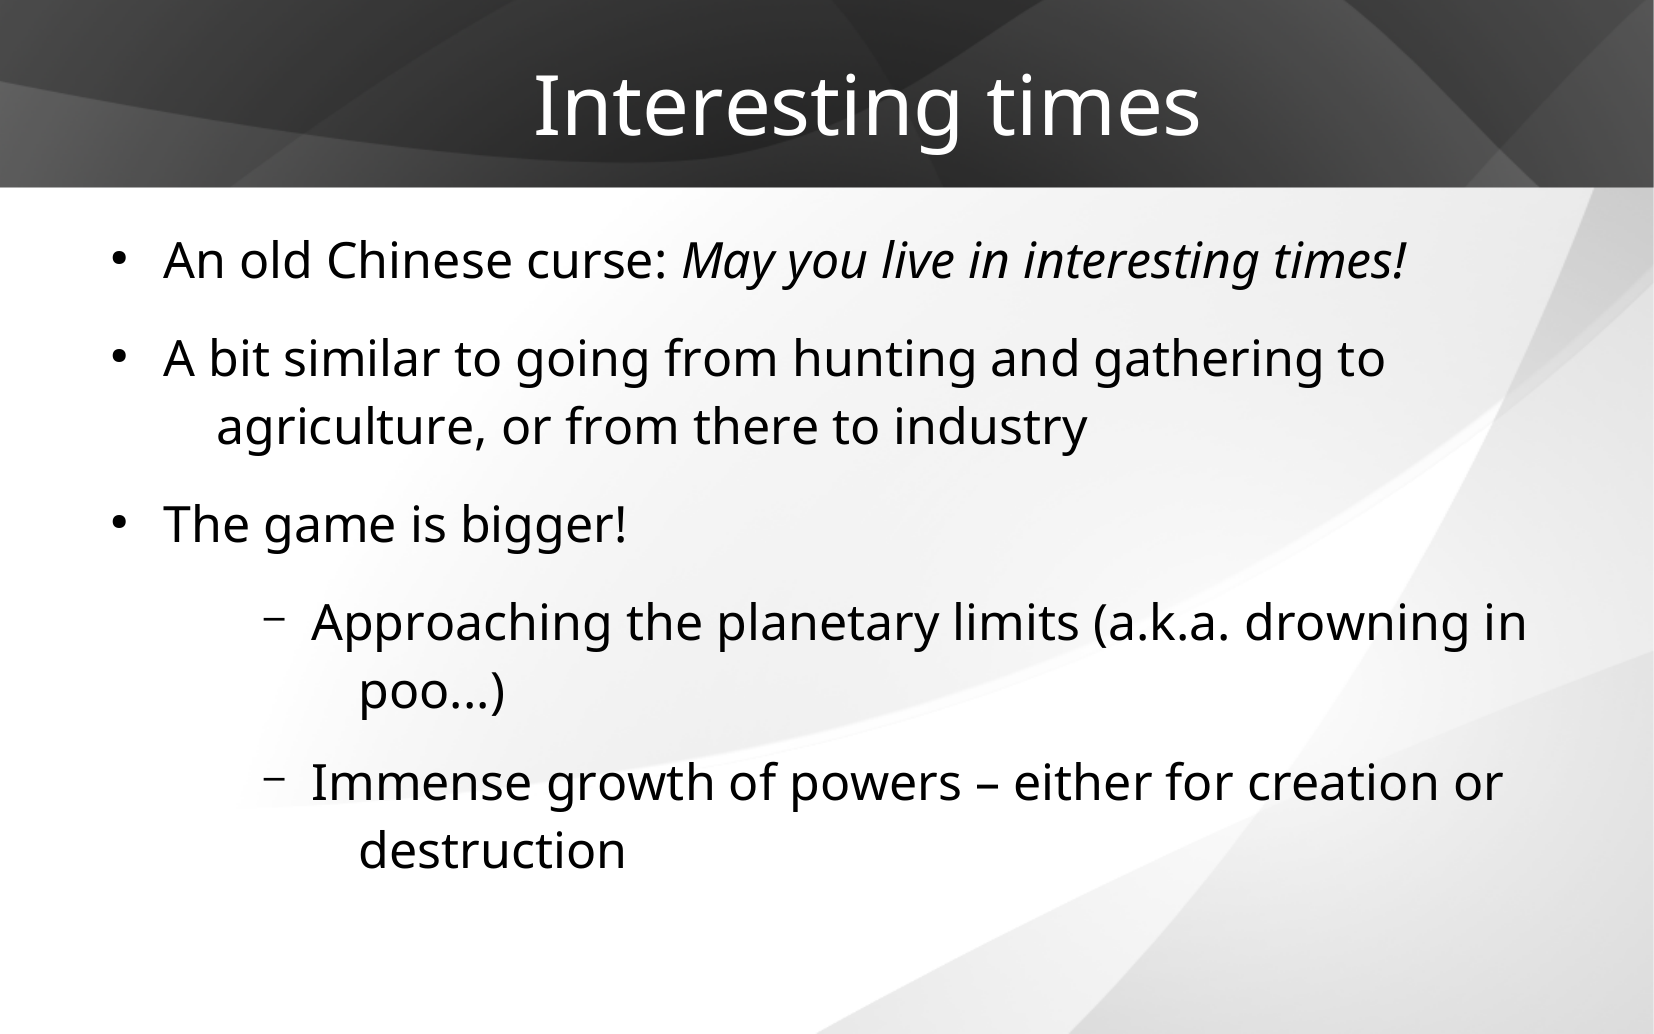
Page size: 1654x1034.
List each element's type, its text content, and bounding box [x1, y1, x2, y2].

title Interesting times [124, 0, 1613, 208]
list An old Chinese curse: May you live in interesting times! A bit similar to going from hunting and gathering to agriculture, or from there to industry The game is bigger! Approaching the planetary limits (a.k.a. drowning in poo...) Immense growth of powers – either for creation or destruction [75, 225, 1613, 1013]
picture [0, 0, 1654, 1034]
